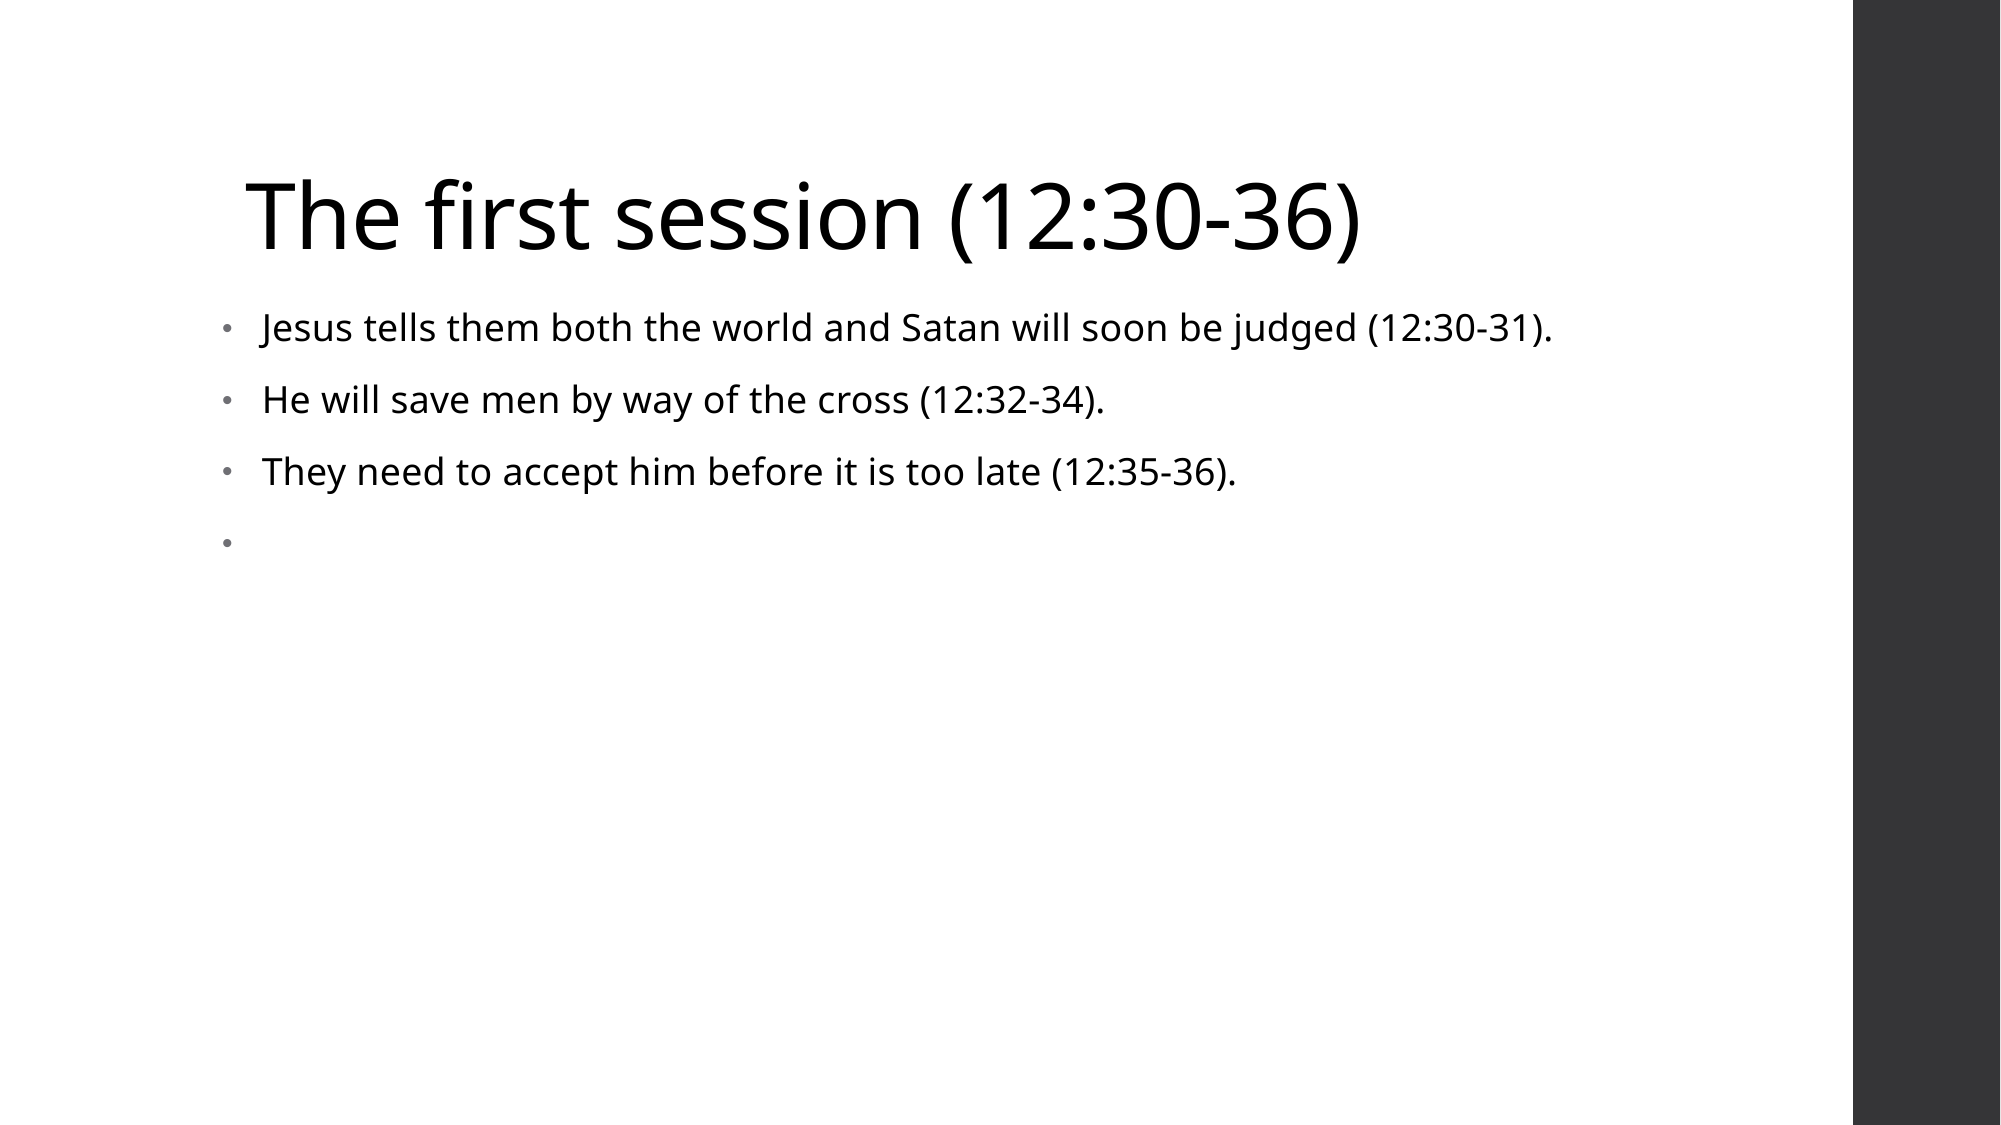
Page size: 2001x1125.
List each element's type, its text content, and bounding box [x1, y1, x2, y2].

title The first session (12:30-36) [206, 60, 1797, 278]
list Jesus tells them both the world and Satan will soon be judged (12:30-31). He will save men by way of the cross (12:32-34). They need to accept him before it is too late (12:35-36). [206, 299, 1617, 1014]
